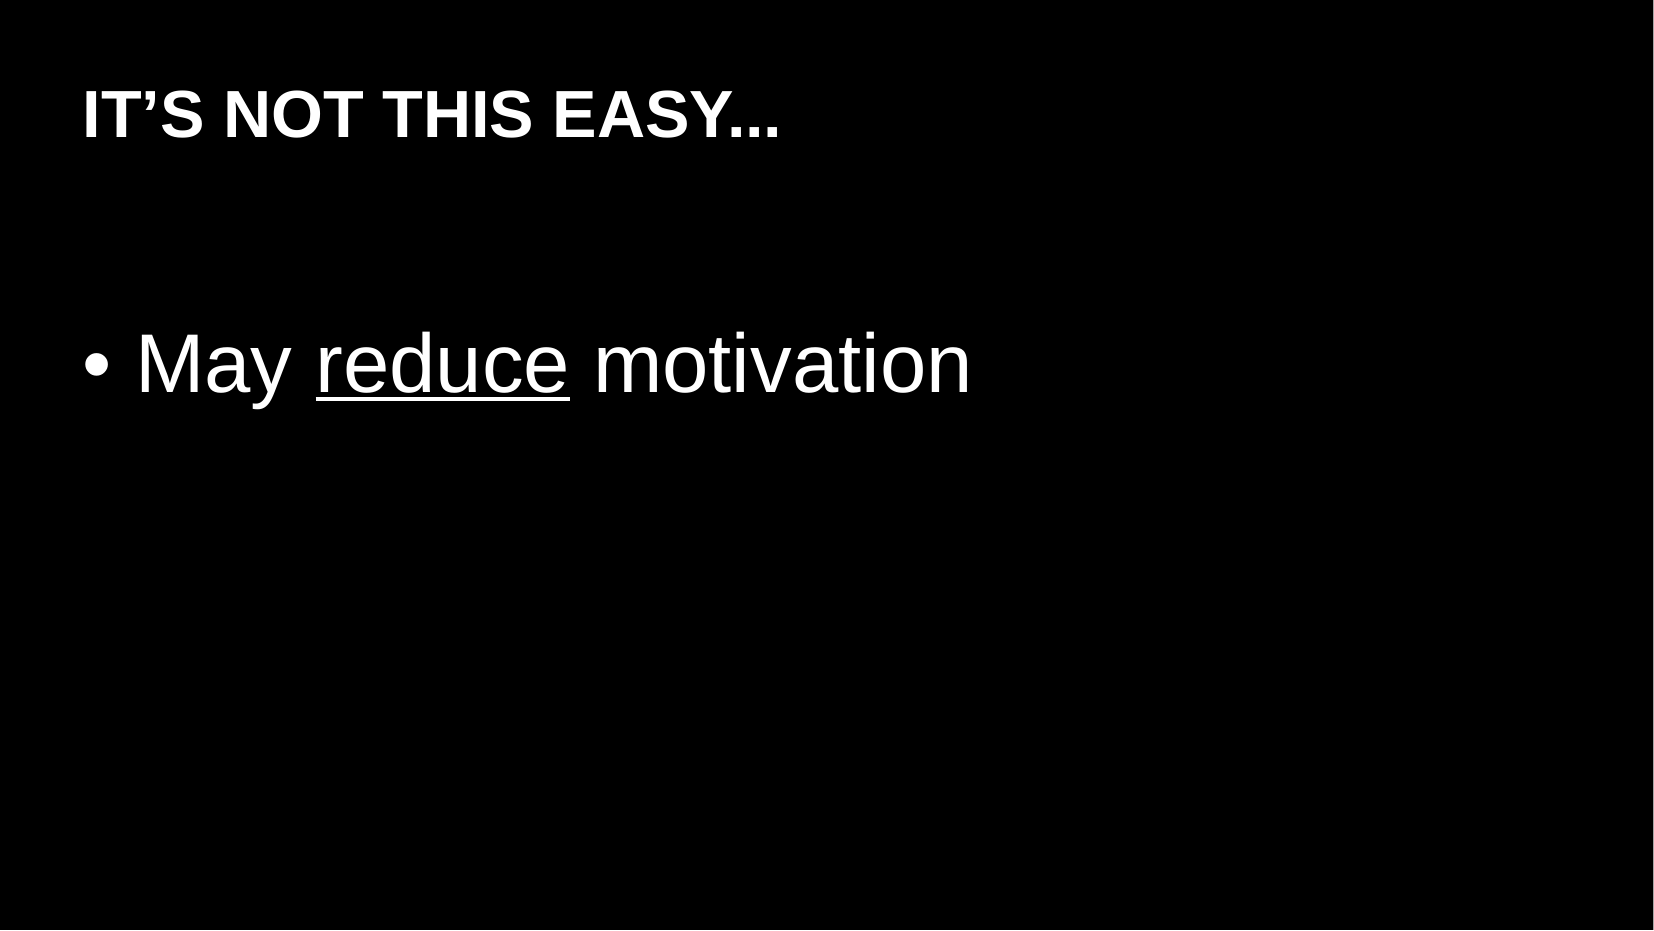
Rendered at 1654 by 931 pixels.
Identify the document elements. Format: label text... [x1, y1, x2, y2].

list • May reduce motivation [82, 316, 1571, 857]
title IT’S NOT THIS EASY... [82, 37, 1571, 193]
